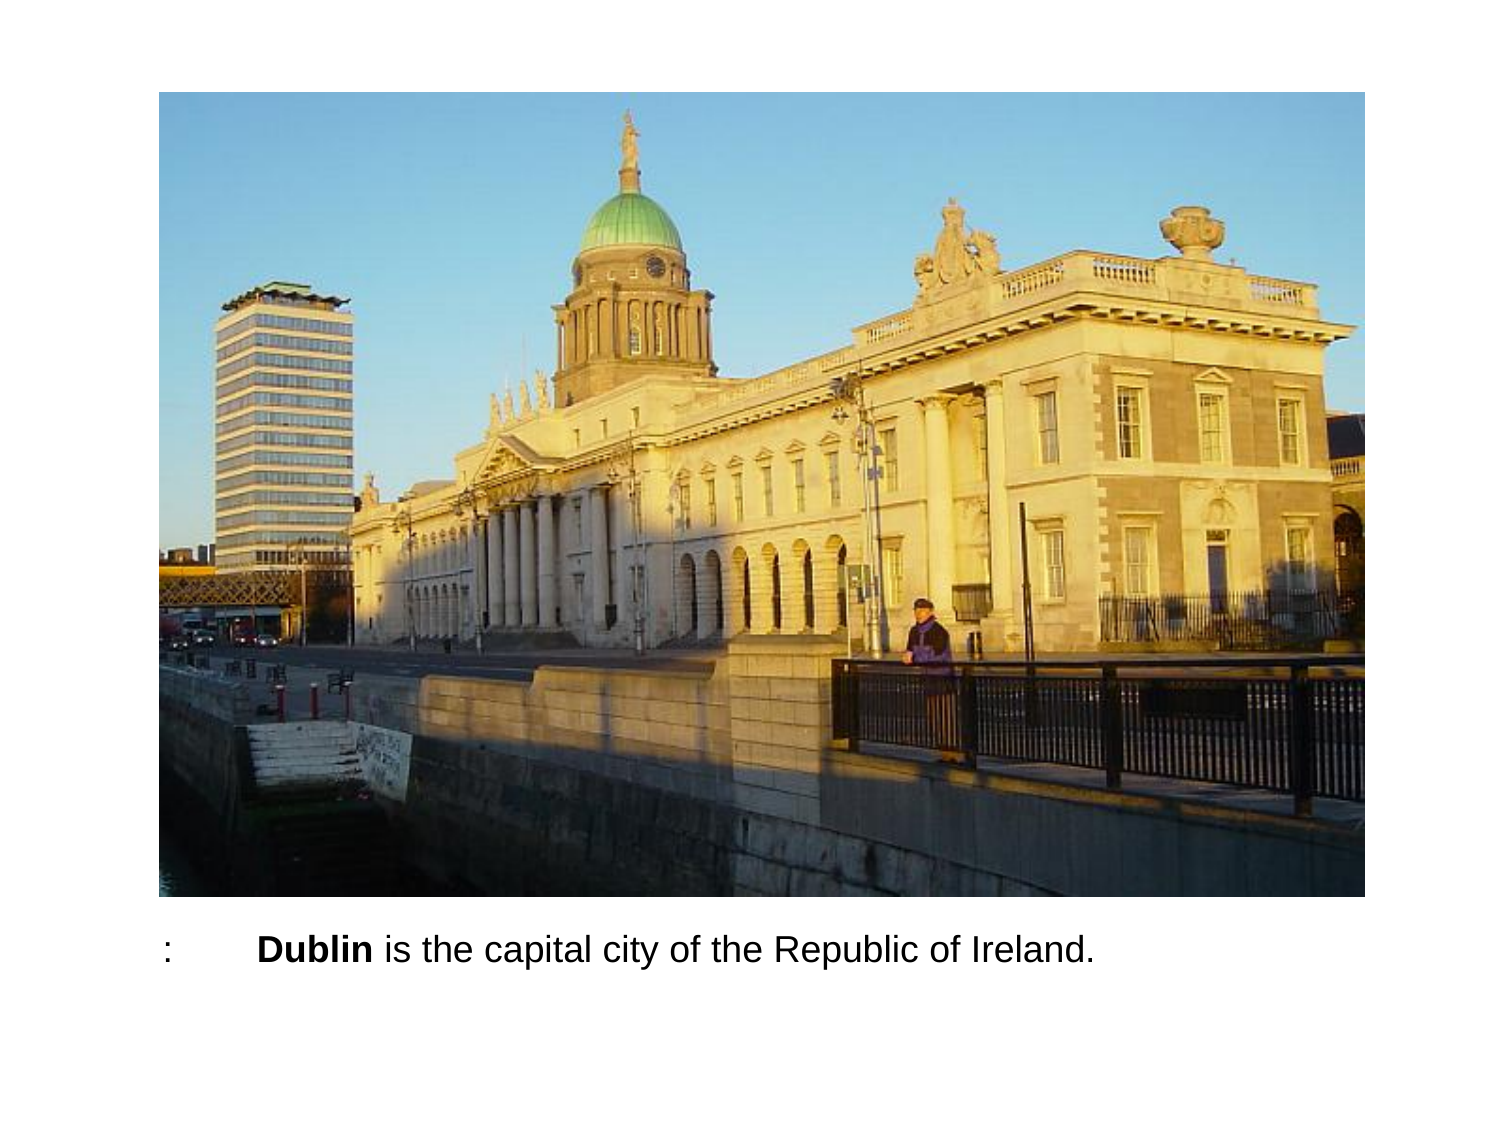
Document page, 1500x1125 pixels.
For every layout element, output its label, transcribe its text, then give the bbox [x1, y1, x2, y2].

text_box : Dublin is the capital city of the Republic of Ireland. [147, 916, 1270, 978]
picture [159, 92, 1365, 897]
